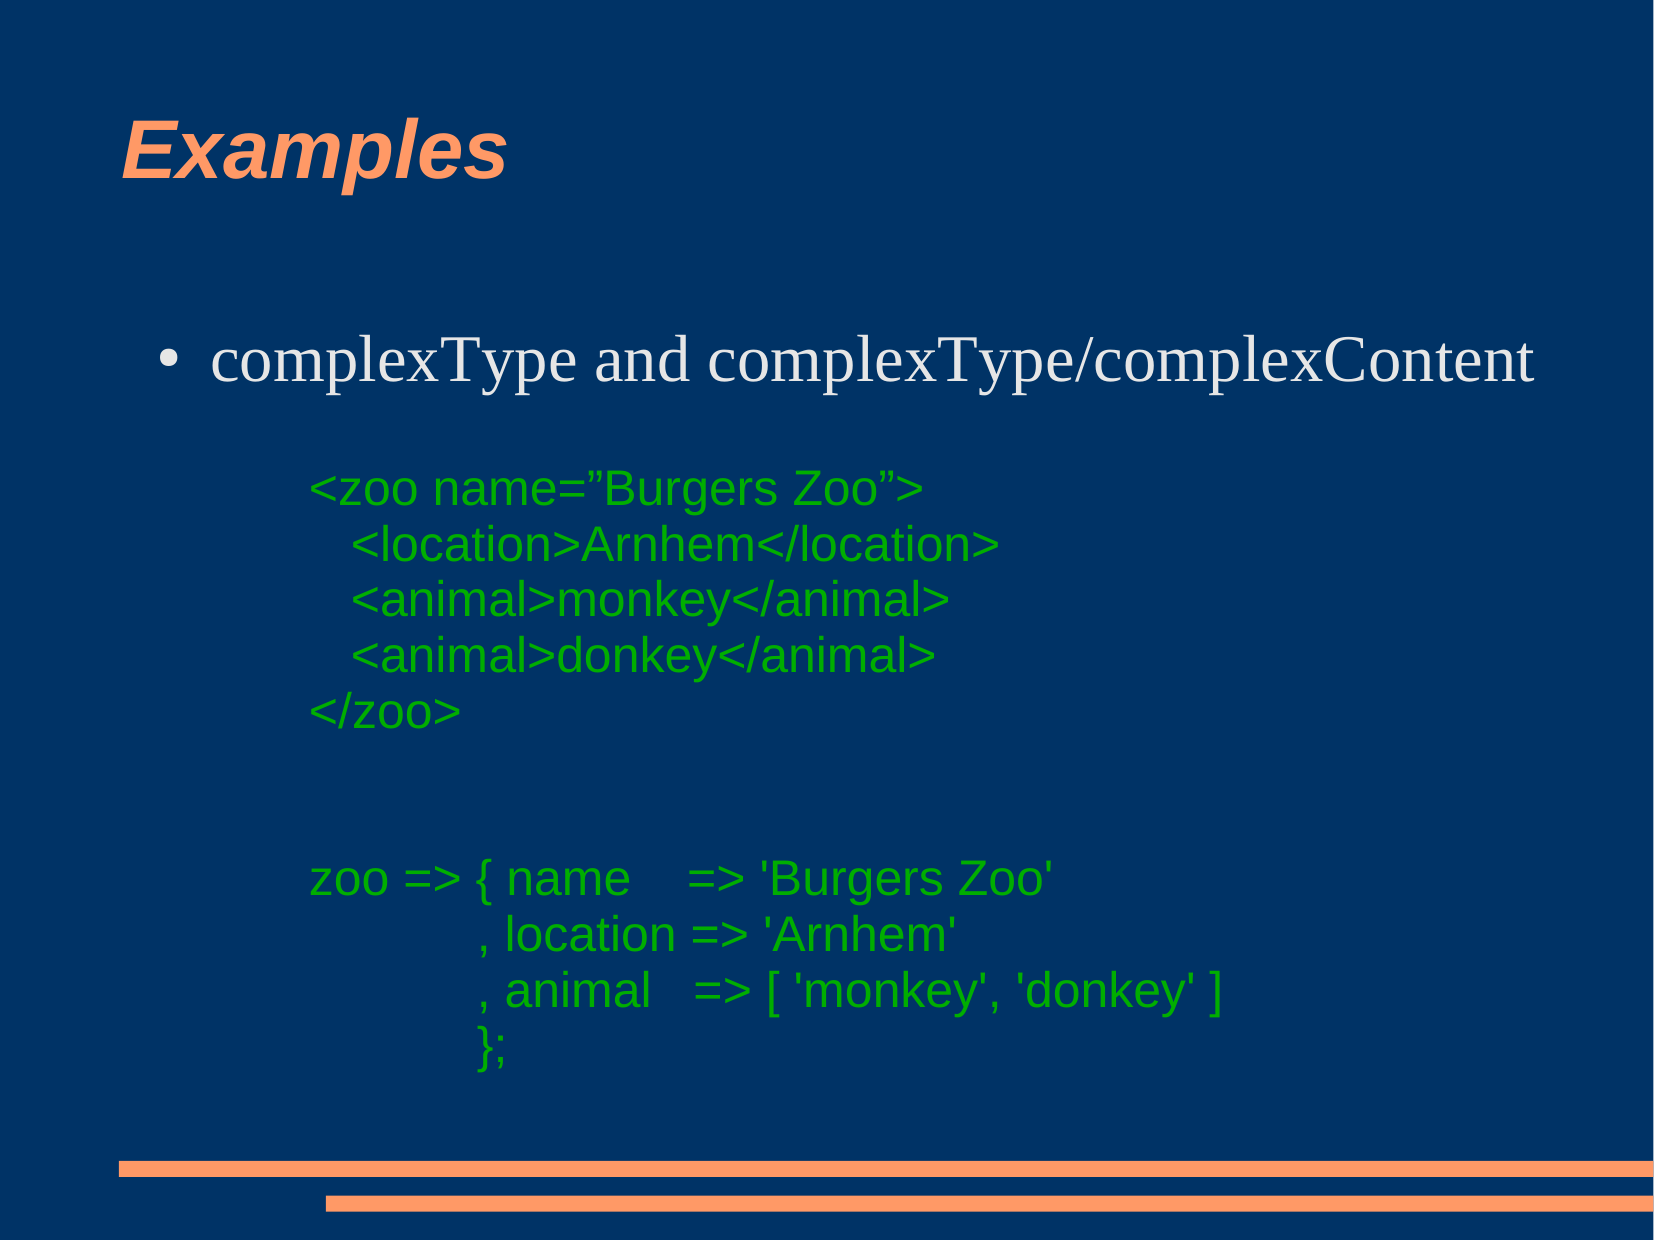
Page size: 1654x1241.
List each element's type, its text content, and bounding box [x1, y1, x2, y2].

text_box <zoo name=”Burgers Zoo”> <location>Arnhem</location> <animal>monkey</animal> <animal>donkey</animal> </zoo> zoo => { name => 'Burgers Zoo' , location => 'Arnhem' , animal => [ 'monkey', 'donkey' ] }; [294, 452, 1241, 1081]
title Examples [121, 46, 1534, 254]
list complexType and complexType/complexContent [121, 322, 1561, 1133]
